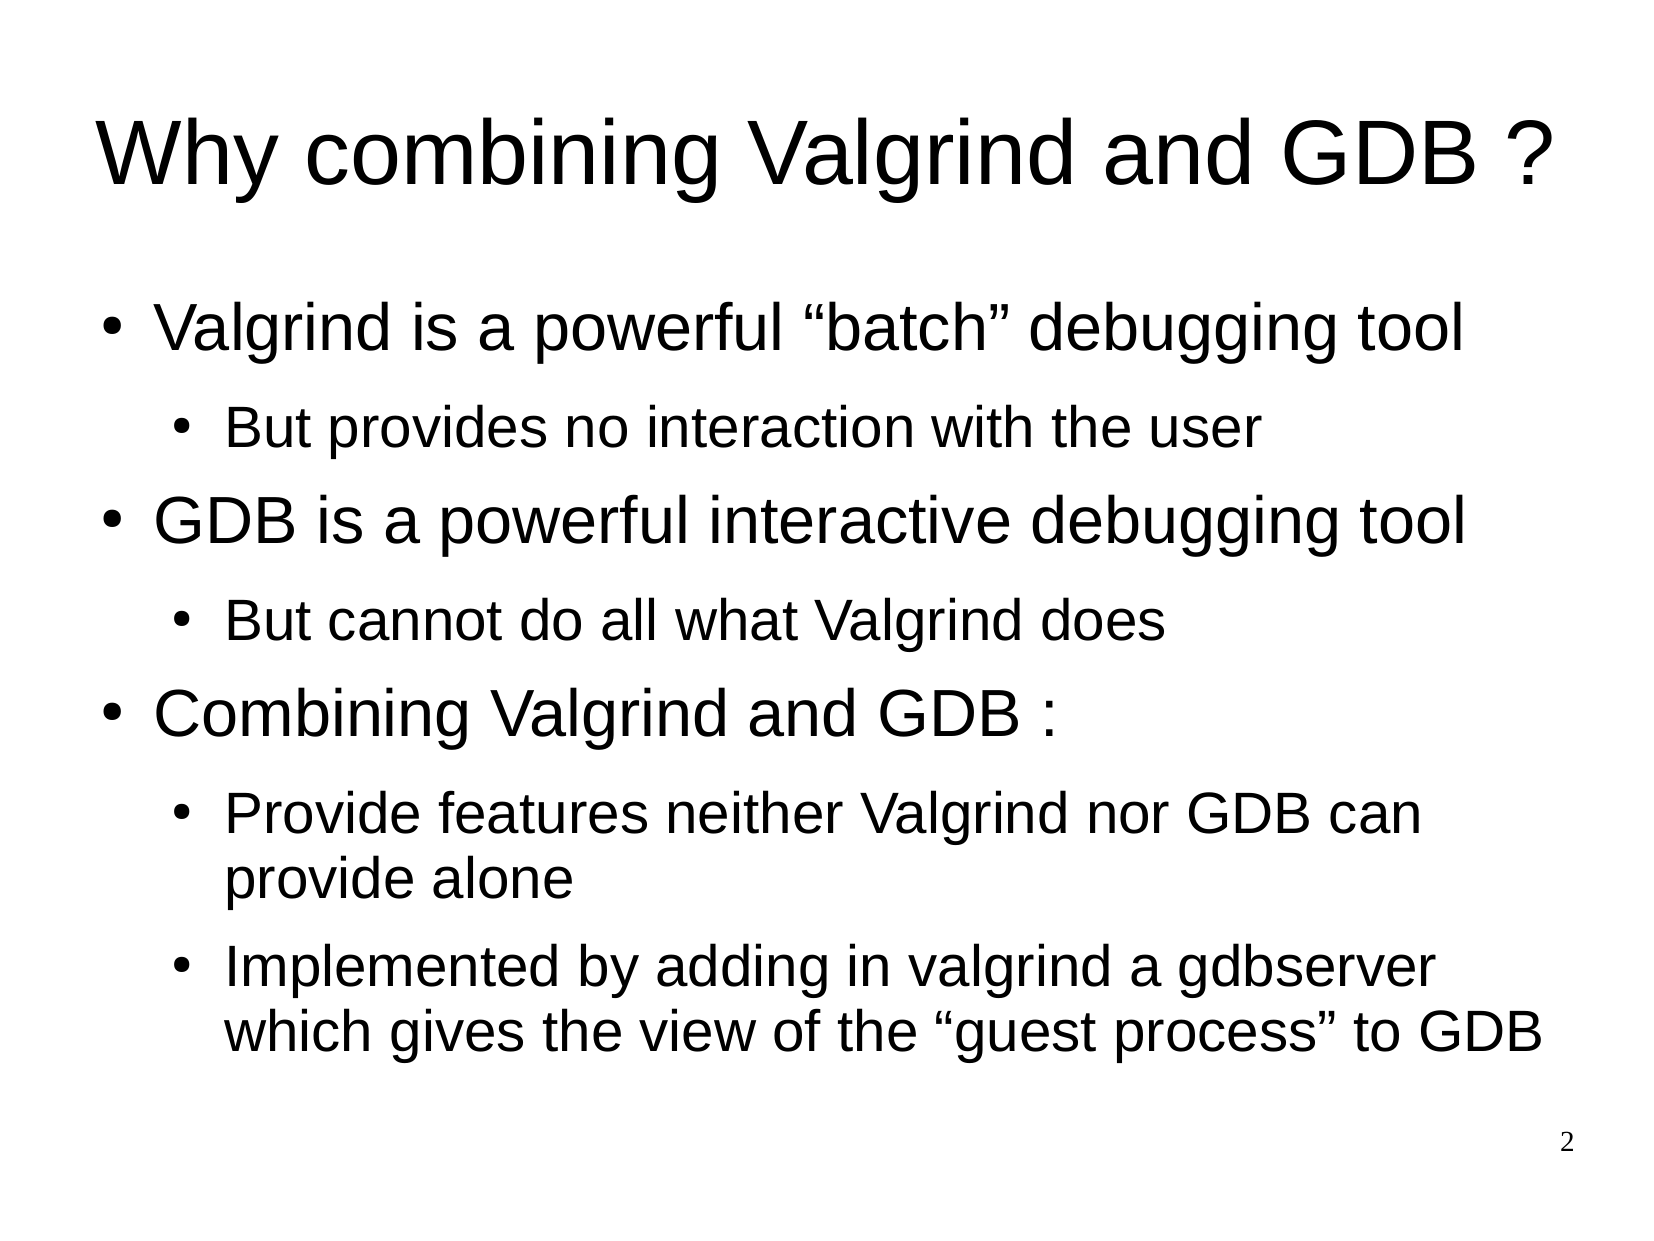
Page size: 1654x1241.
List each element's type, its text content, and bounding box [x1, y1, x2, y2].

title Why combining Valgrind and GDB ? [82, 49, 1571, 257]
list Valgrind is a powerful “batch” debugging tool But provides no interaction with the user GDB is a powerful interactive debugging tool But cannot do all what Valgrind does Combining Valgrind and GDB : Provide features neither Valgrind nor GDB can provide alone Implemented by adding in valgrind a gdbserver which gives the view of the “guest process” to GDB [82, 290, 1571, 1094]
